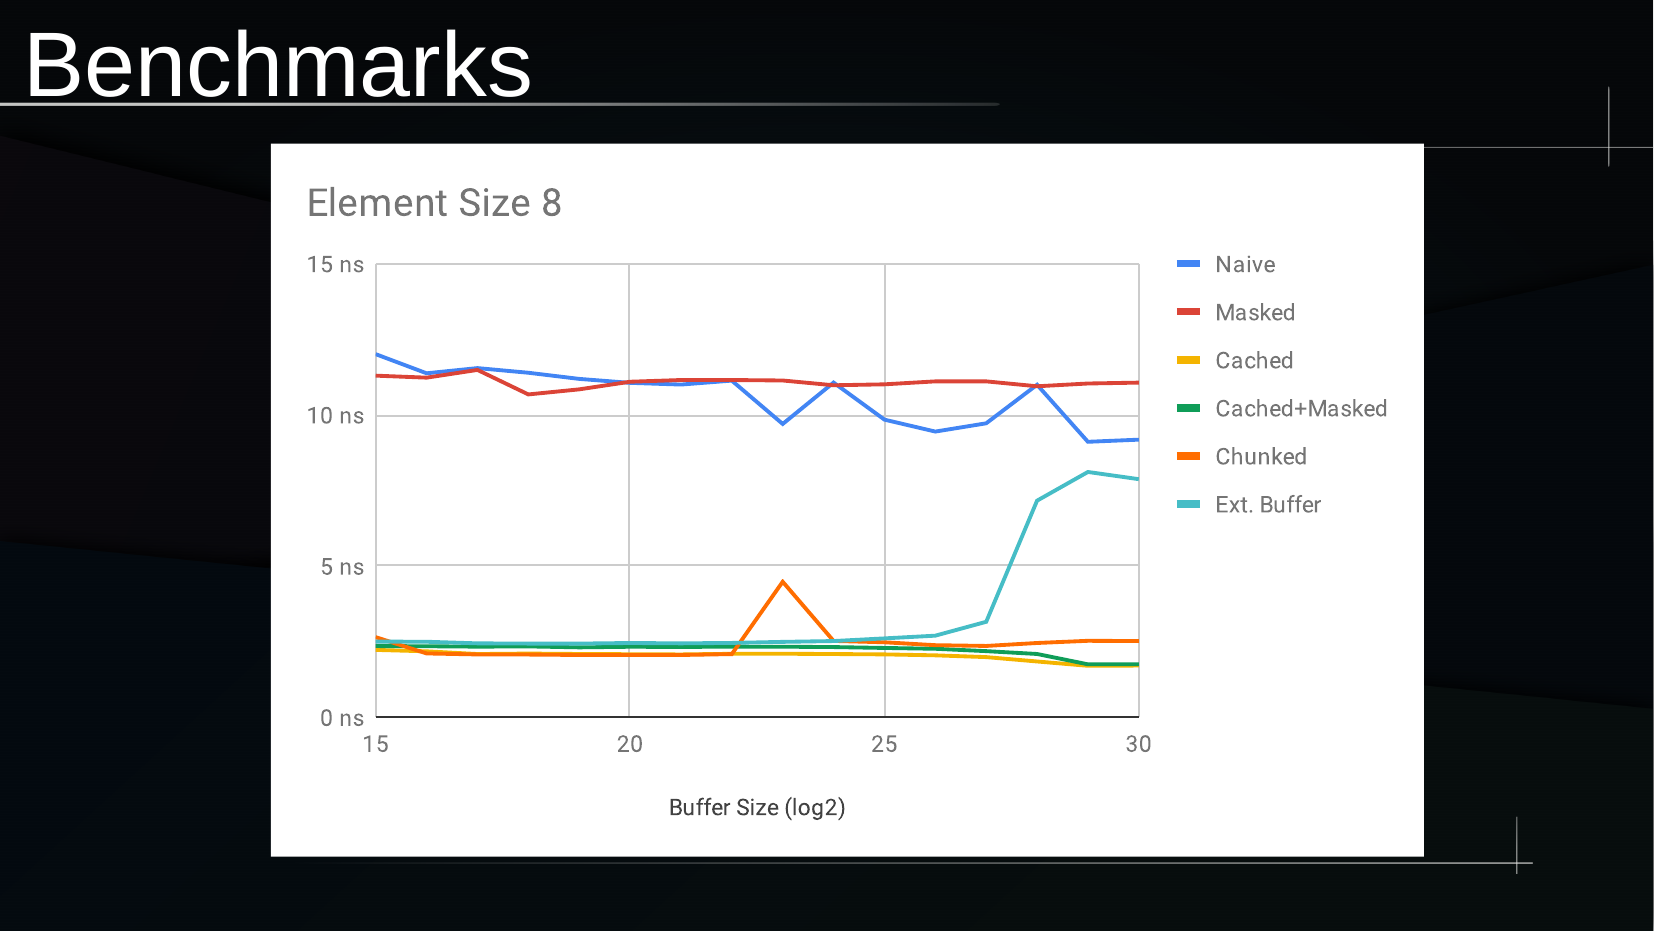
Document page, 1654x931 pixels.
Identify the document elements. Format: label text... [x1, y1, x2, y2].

picture [0, 0, 1654, 931]
title Benchmarks [23, 11, 1589, 119]
